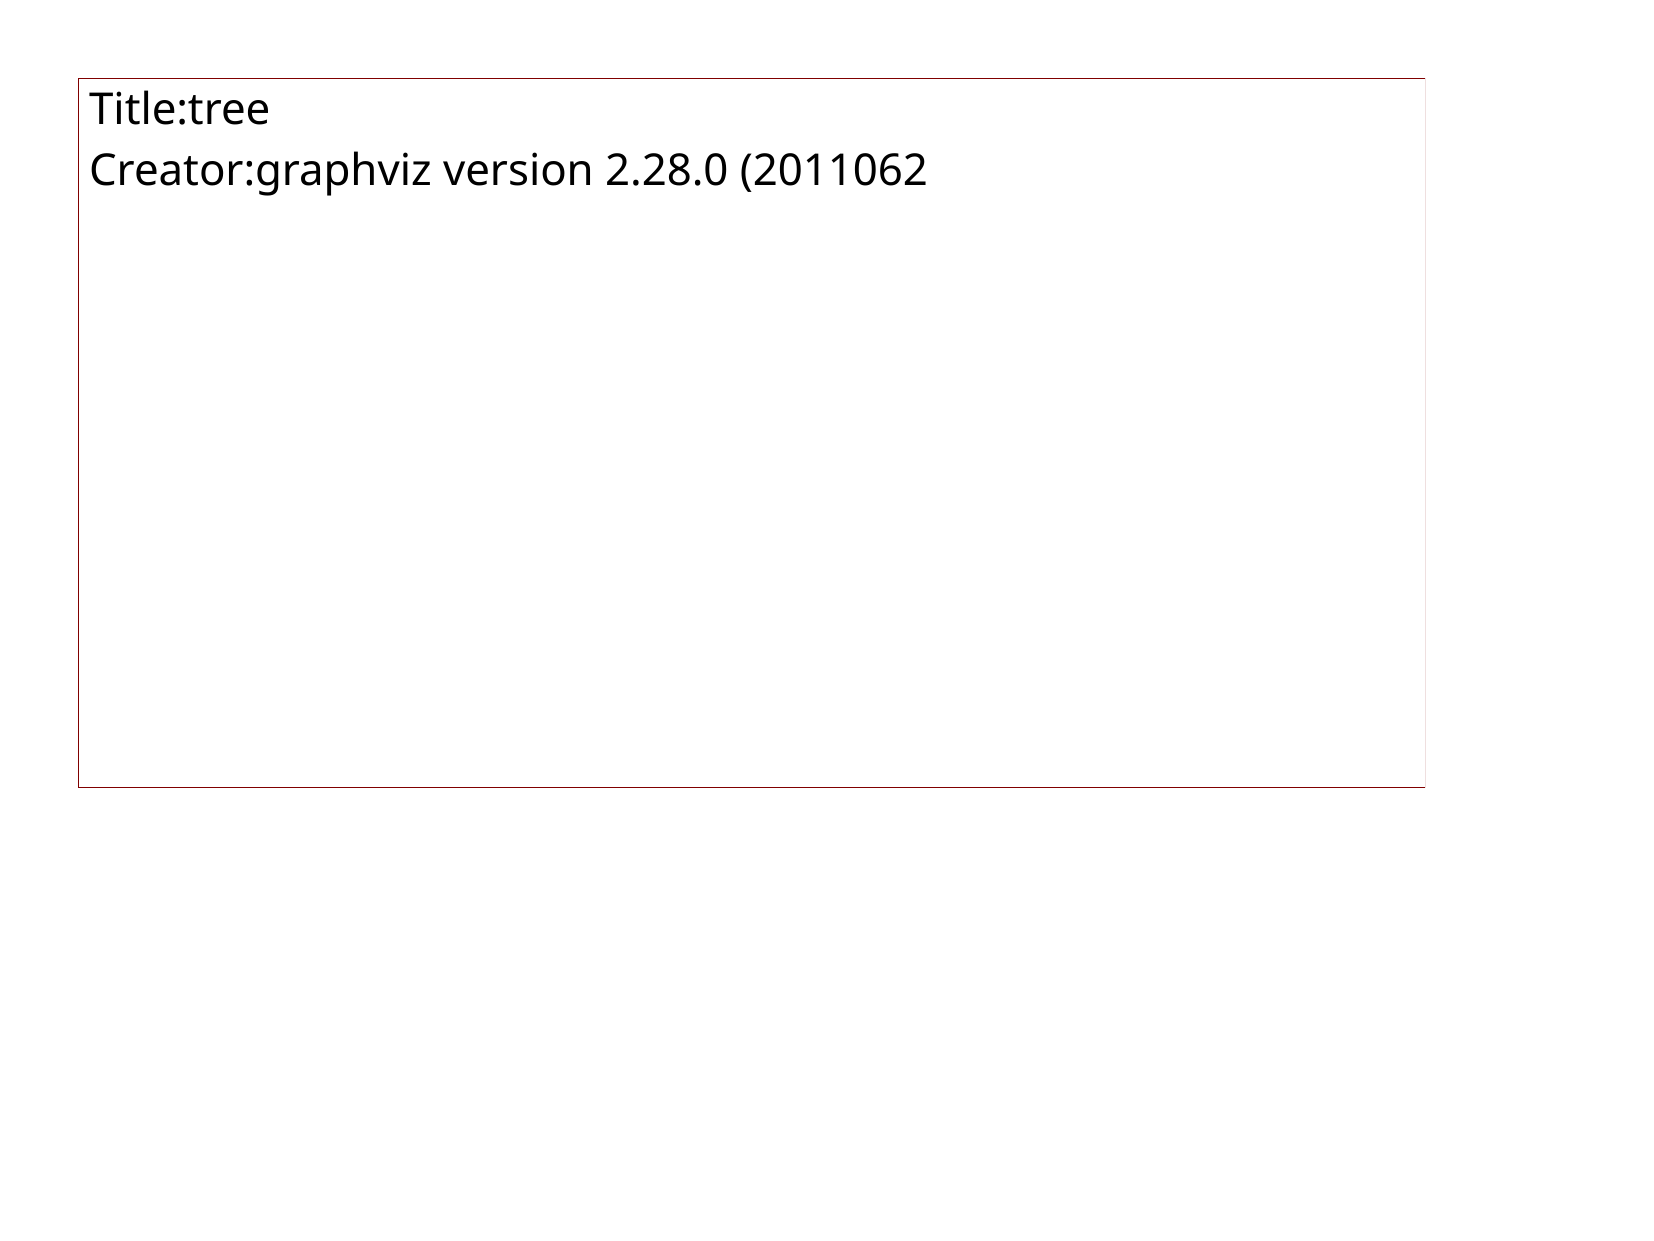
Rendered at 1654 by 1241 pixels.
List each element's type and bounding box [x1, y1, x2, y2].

picture [75, 75, 1426, 788]
